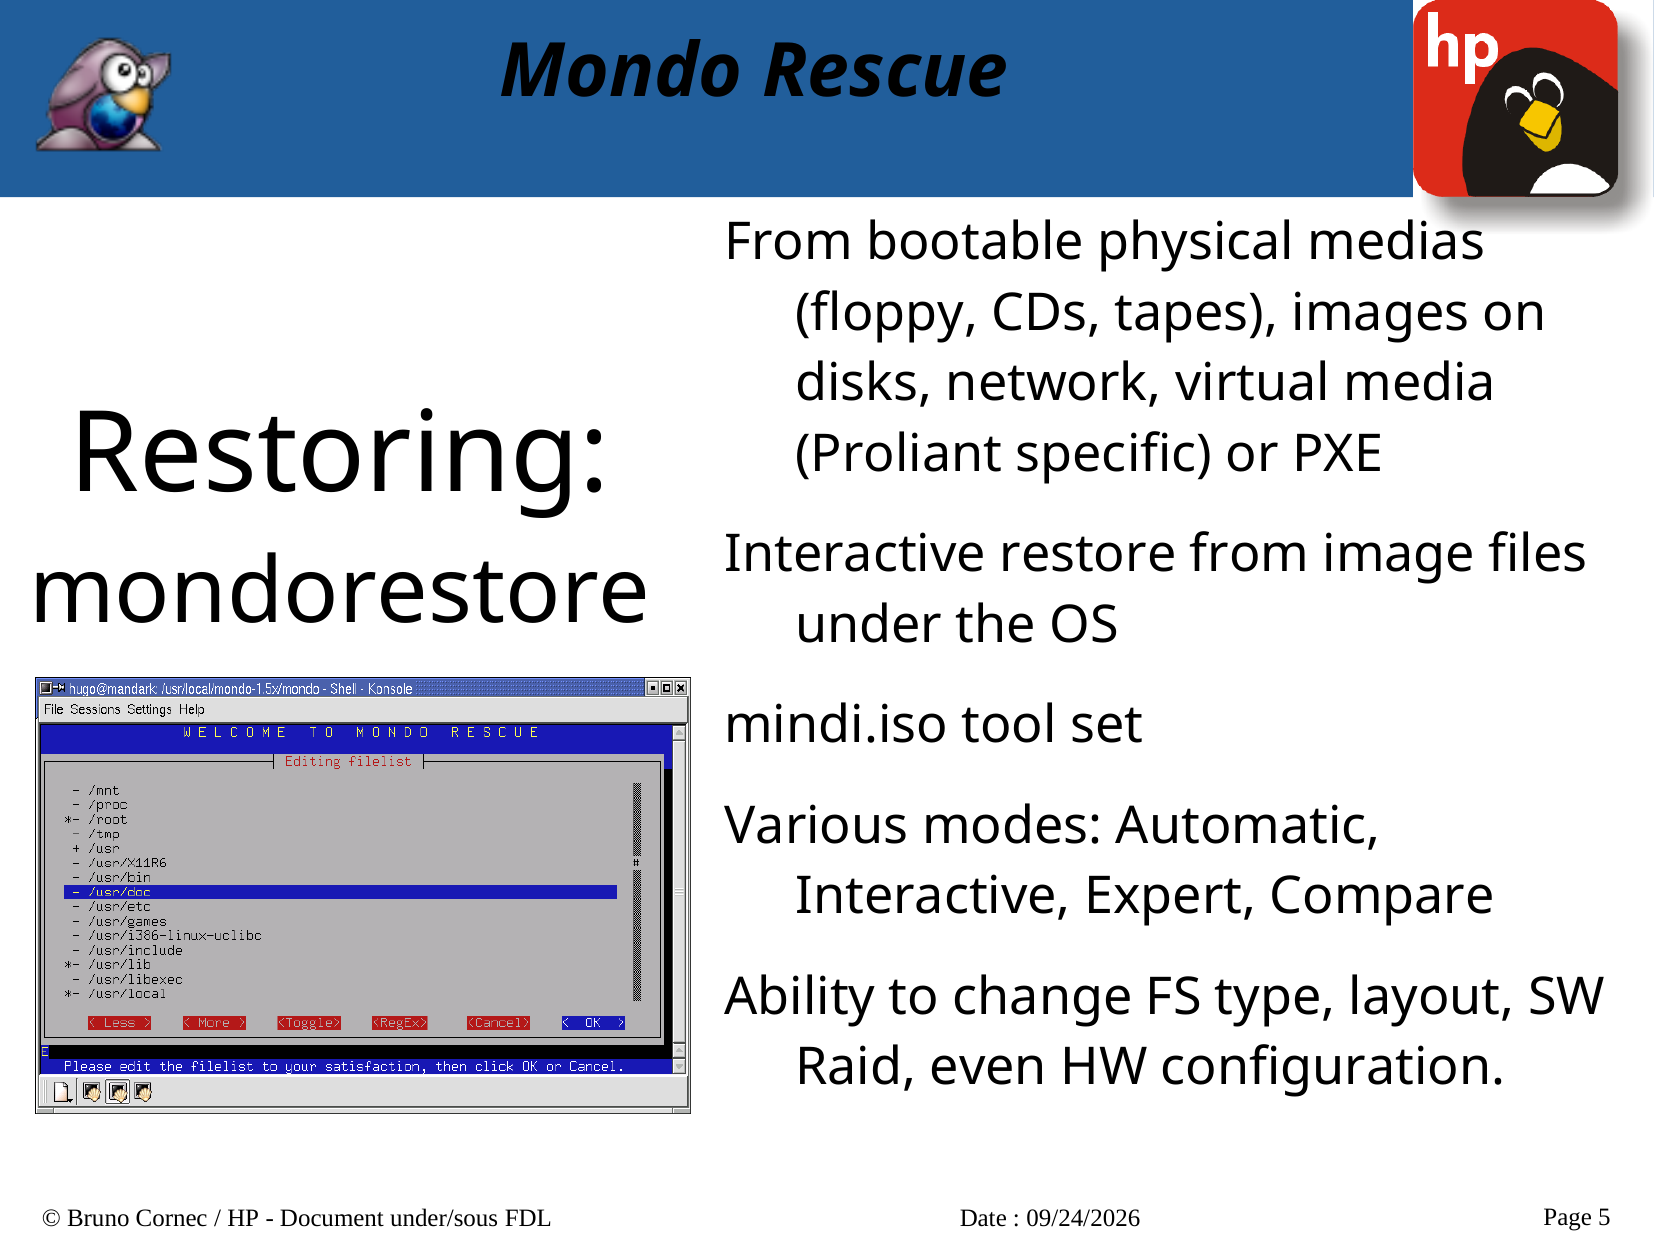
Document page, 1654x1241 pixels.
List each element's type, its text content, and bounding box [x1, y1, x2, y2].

list From bootable physical medias (floppy, CDs, tapes), images on disks, network, virtual media (Proliant specific) or PXE Interactive restore from image files under the OS mindi.iso tool set Various modes: Automatic, Interactive, Expert, Compare Ability to change FS type, layout, SW Raid, even HW configuration. [712, 203, 1654, 1226]
picture [0, 0, 211, 199]
picture [35, 677, 691, 1114]
picture [1413, 0, 1654, 203]
text_box Restoring: mondorestore [29, 371, 705, 651]
